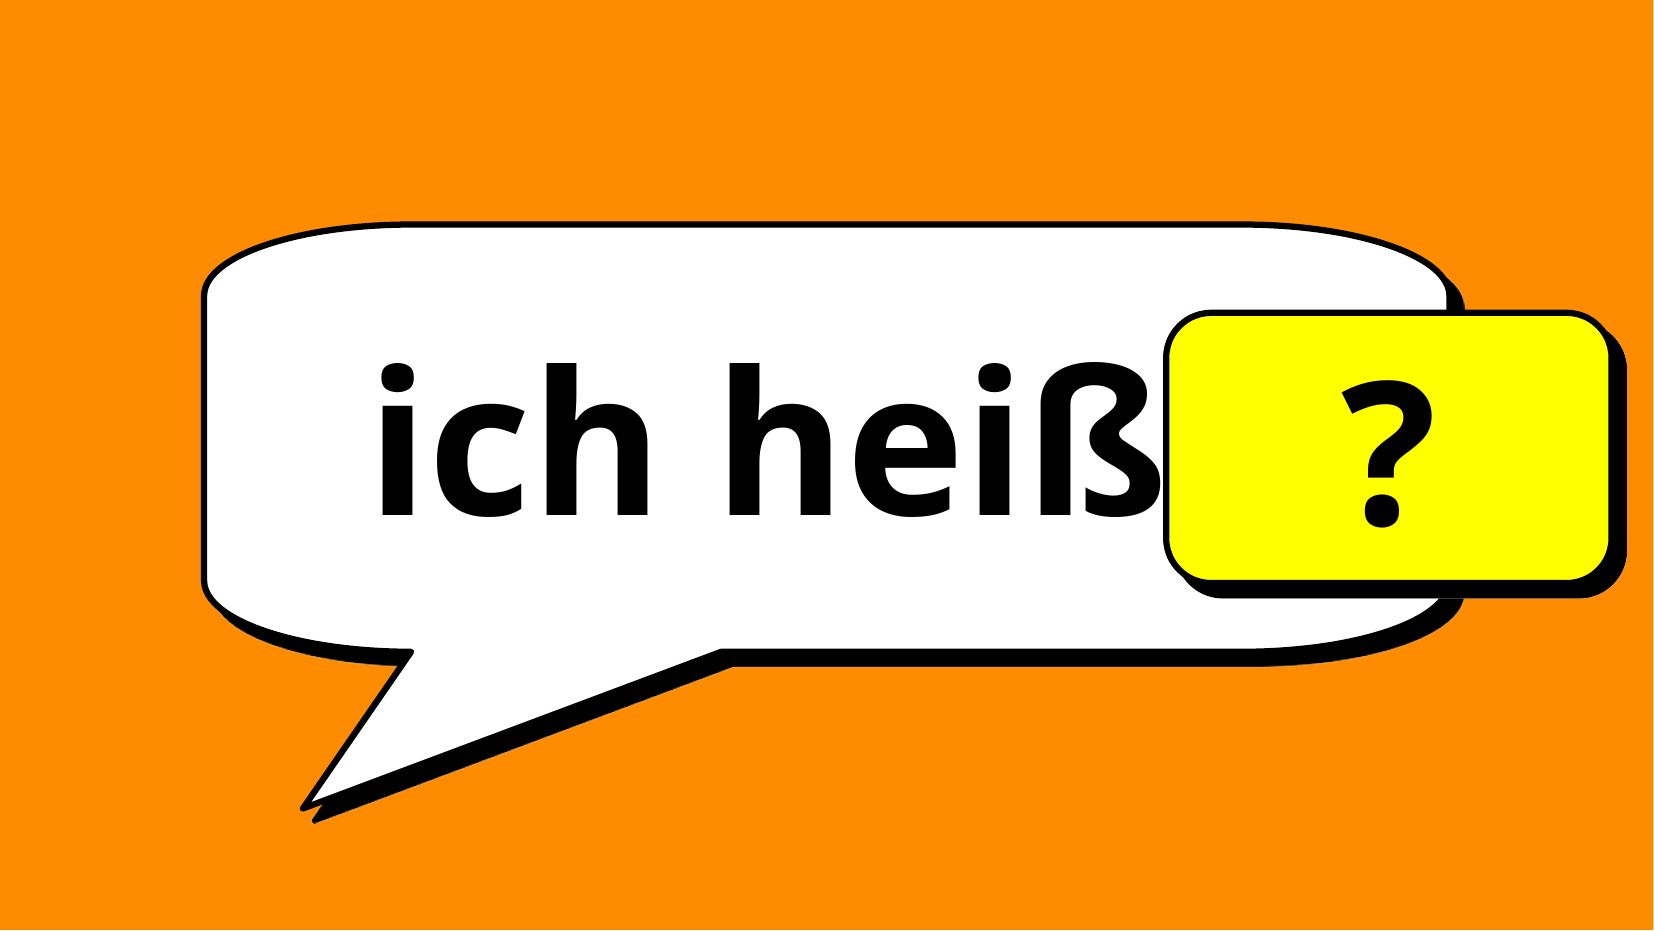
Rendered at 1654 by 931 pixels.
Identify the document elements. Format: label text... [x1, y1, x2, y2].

text_box ich heiße [204, 224, 1450, 809]
text_box ? [1166, 312, 1612, 584]
